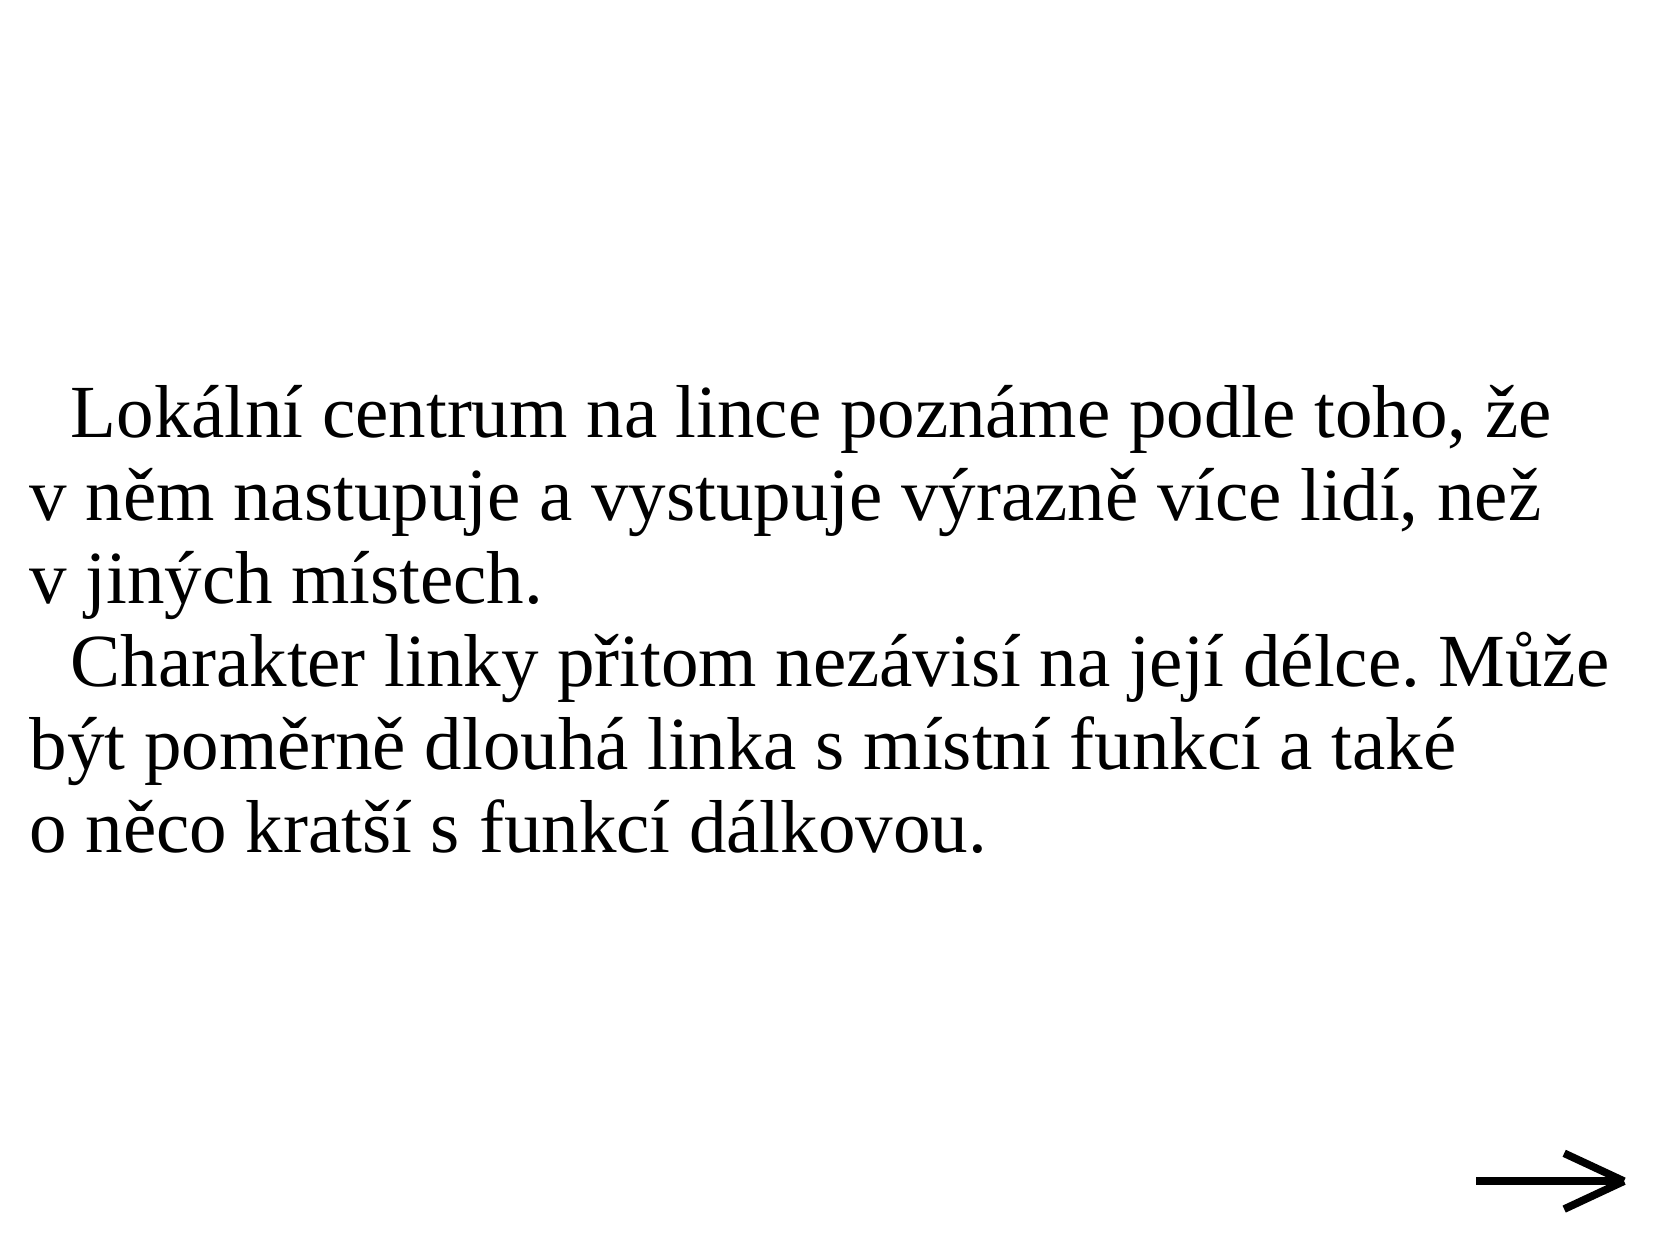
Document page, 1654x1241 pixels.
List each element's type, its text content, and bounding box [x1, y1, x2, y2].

text_box Lokální centrum na lince poznáme podle toho, že v něm nastupuje a vystupuje výrazně více lidí, než v jiných místech. Charakter linky přitom nezávisí na její délce. Může být poměrně dlouhá linka s místní funkcí a také o něco kratší s funkcí dálkovou. [14, 363, 1639, 877]
